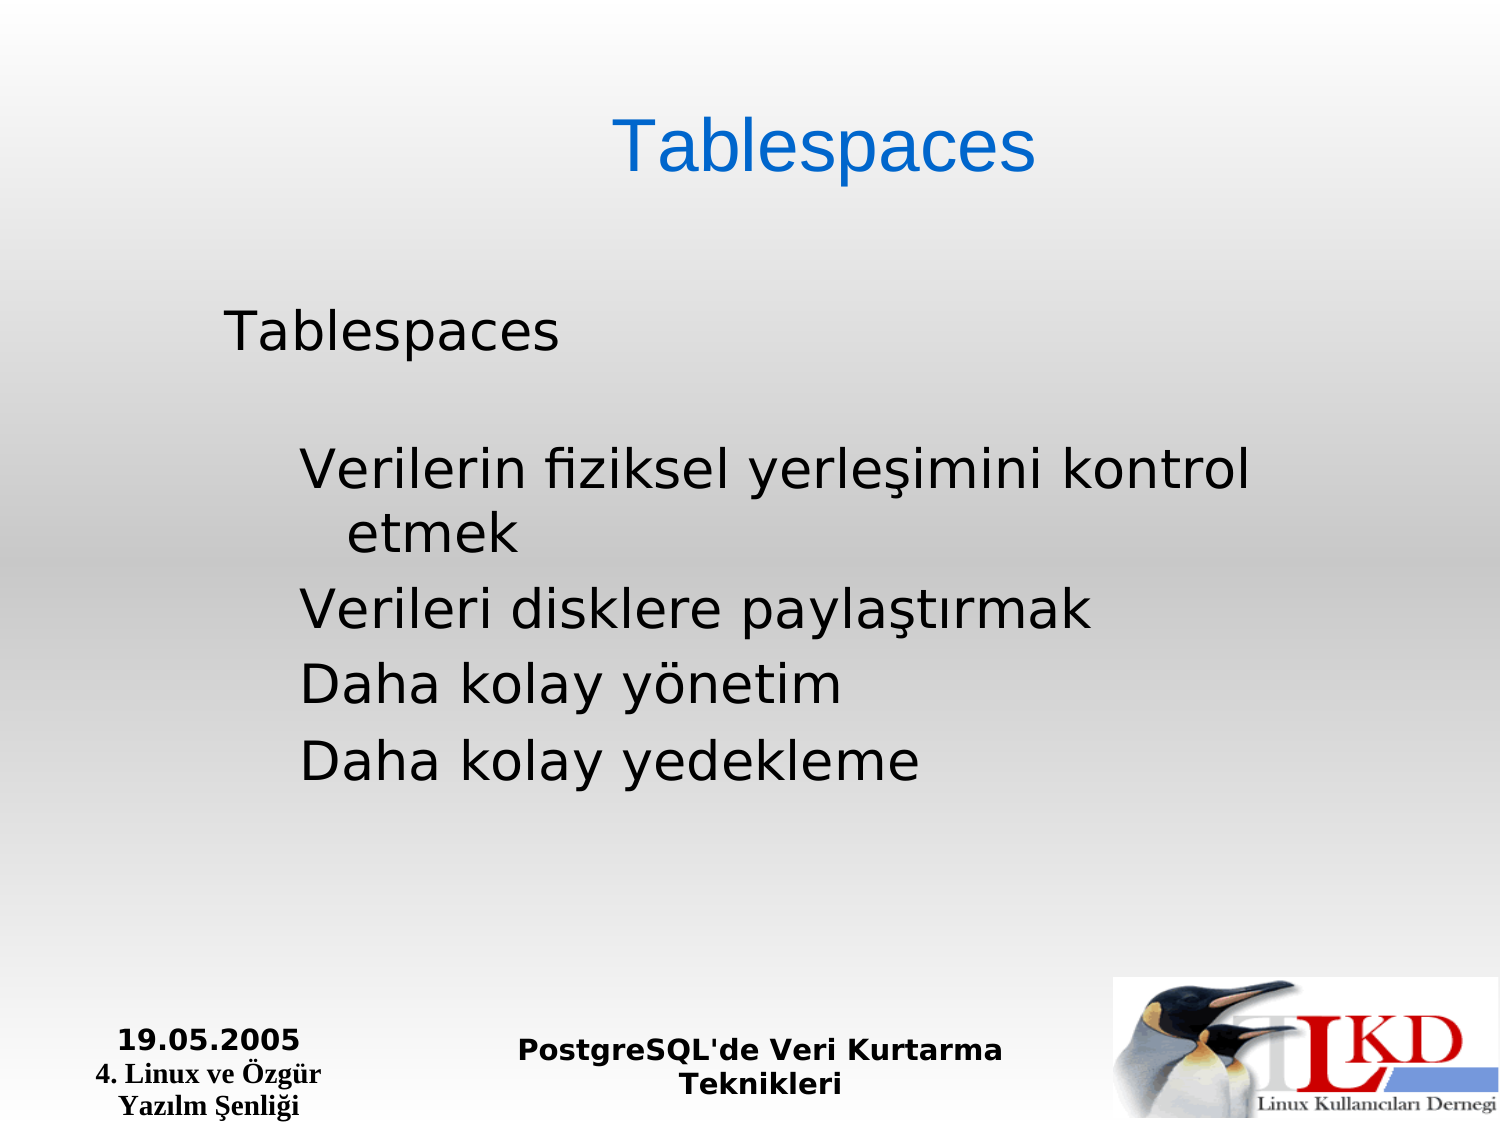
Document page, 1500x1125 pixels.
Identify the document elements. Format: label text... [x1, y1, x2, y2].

list Tablespaces Verilerin fiziksel yerleşimini kontrol etmek Verileri disklere paylaştırmak Daha kolay yönetim Daha kolay yedekleme [224, 299, 1425, 975]
title Tablespaces [224, 29, 1425, 257]
picture [1113, 977, 1499, 1118]
